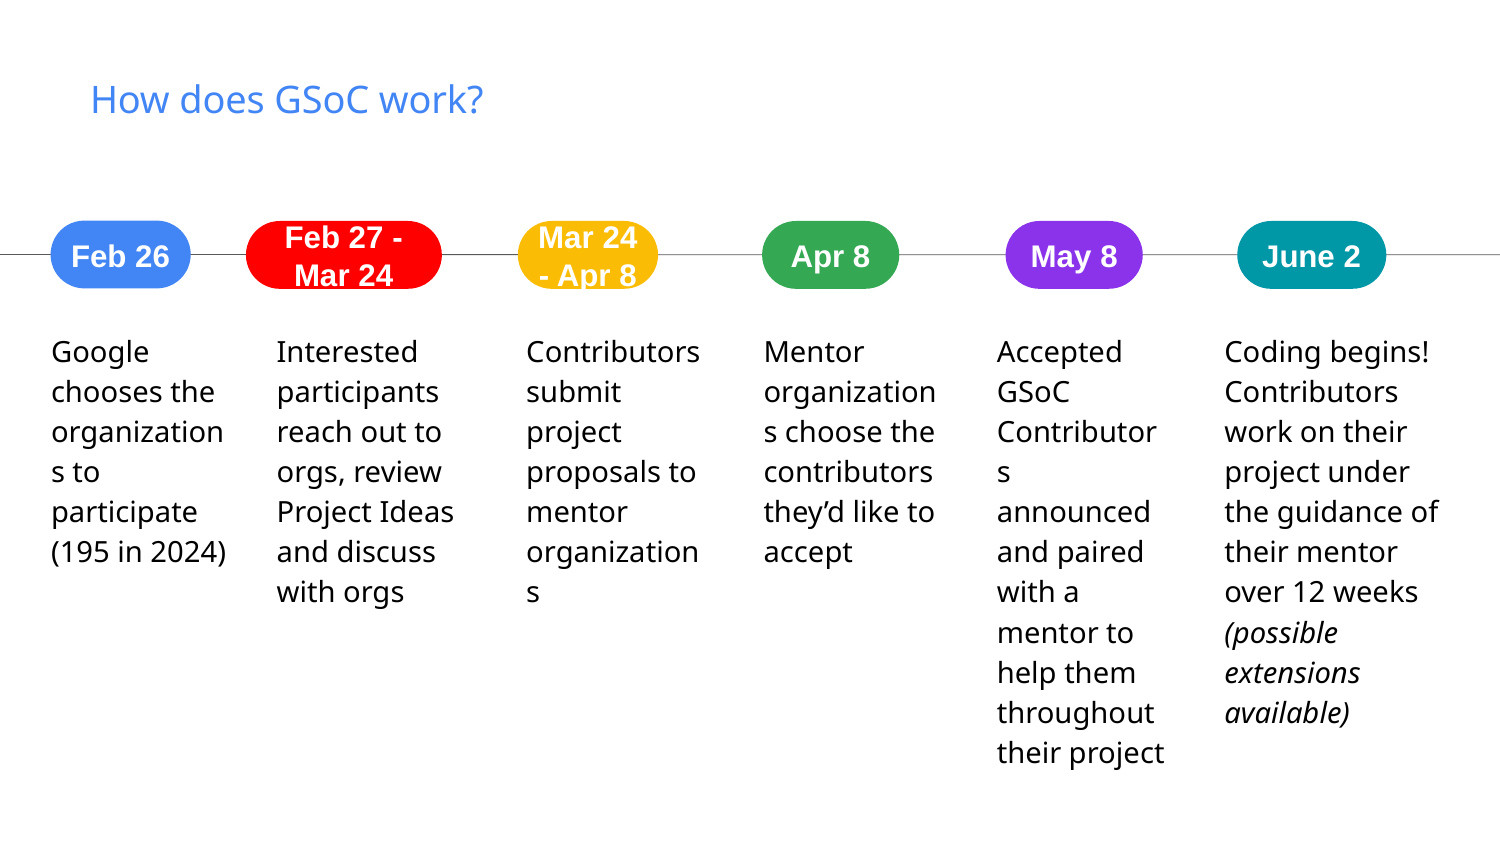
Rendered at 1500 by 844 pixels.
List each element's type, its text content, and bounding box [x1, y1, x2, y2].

text_box Interested participants reach out to orgs, review Project Ideas and discuss with orgs [261, 312, 472, 624]
text_box Coding begins! Contributors work on their project under the guidance of their mentor over 12 weeks (possible extensions available) [1209, 312, 1460, 745]
text_box Mar 24 - Apr 8 [517, 220, 659, 289]
text_box Google chooses the organizations to participate (195 in 2024) [36, 312, 246, 584]
text_box Accepted GSoC Contributors announced and paired with a mentor to help them throughout their project [981, 312, 1186, 785]
text_box May 8 [1005, 220, 1143, 289]
text_box Feb 27 - Mar 24 [245, 220, 442, 289]
text_box Mentor organizations choose the contributors they’d like to accept [748, 312, 959, 584]
title How does GSoC work? [75, 60, 1425, 137]
text_box Apr 8 [762, 220, 900, 289]
text_box Contributors submit project proposals to mentor organizations [511, 312, 726, 624]
text_box June 2 [1237, 220, 1387, 289]
text_box Feb 26 [50, 220, 191, 289]
